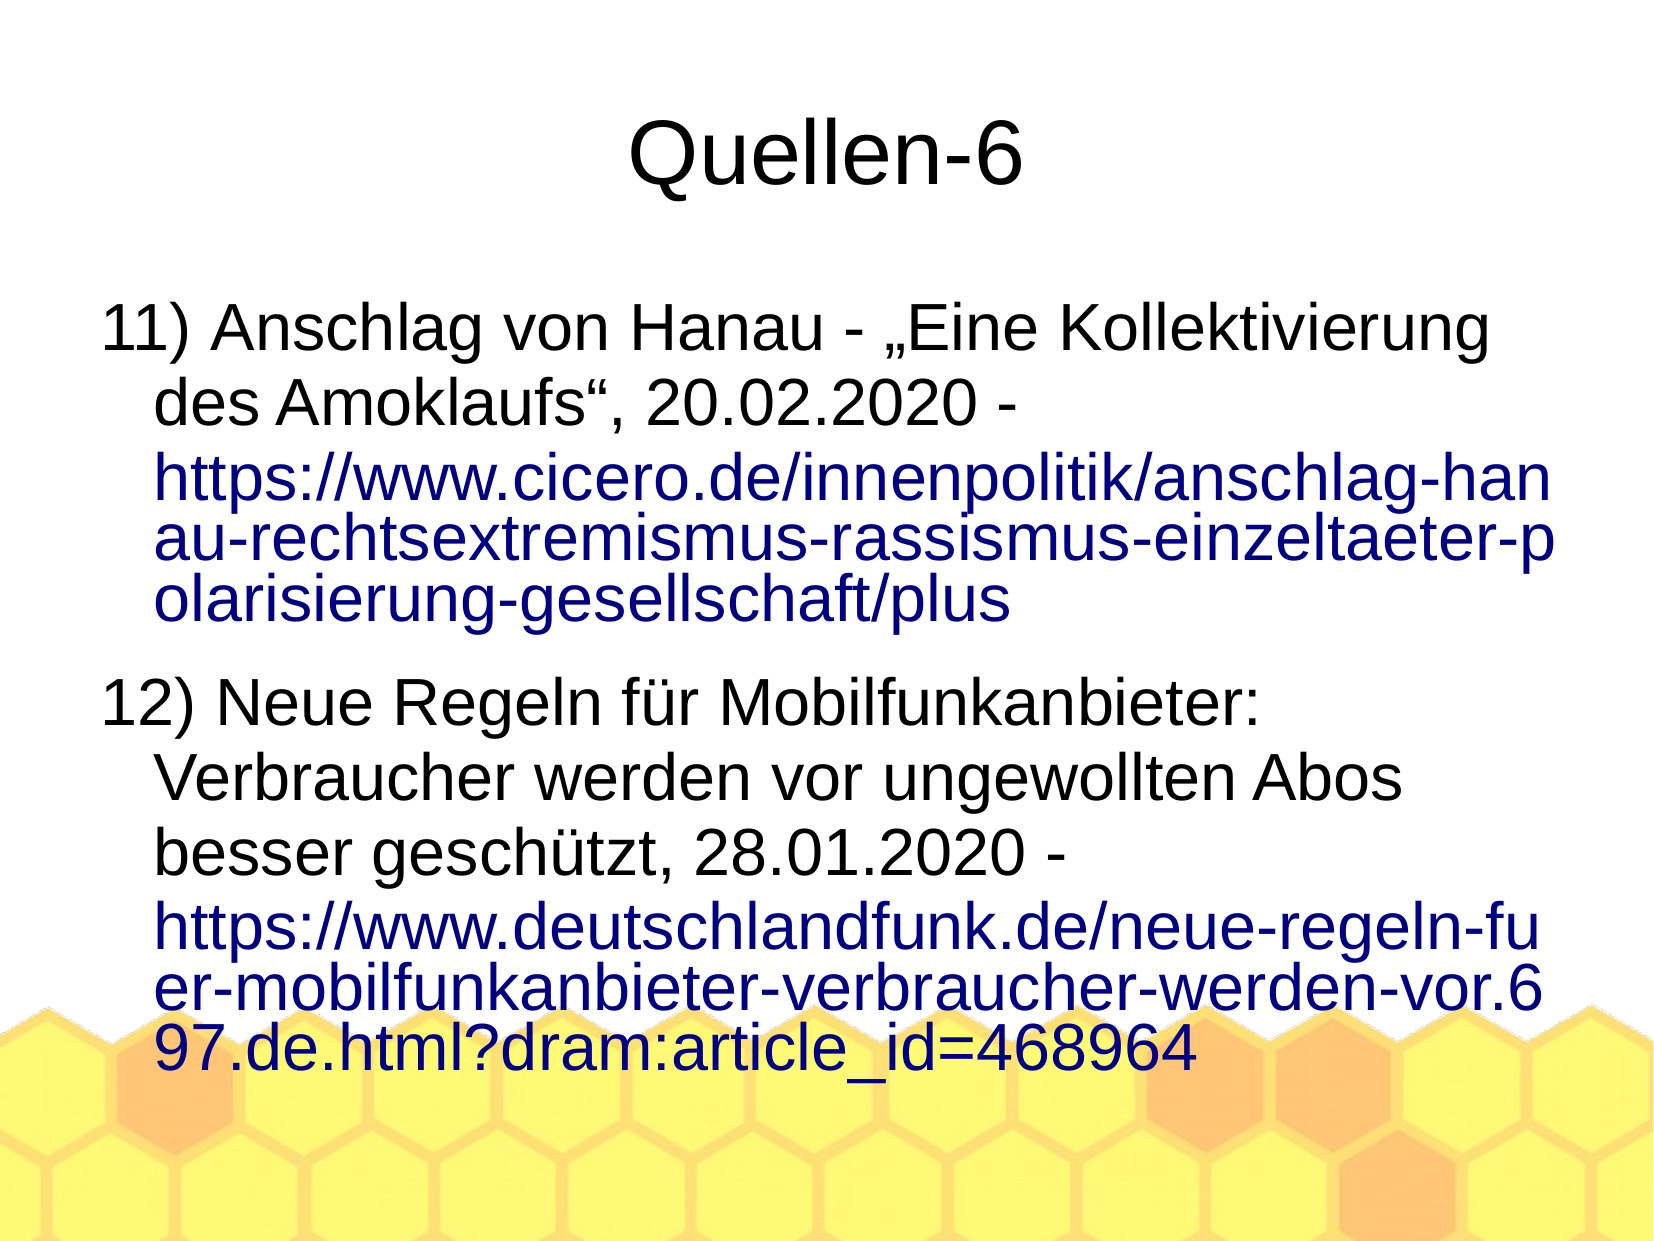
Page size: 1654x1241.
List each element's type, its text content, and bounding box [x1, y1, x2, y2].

picture [0, 1001, 1654, 1241]
list Anschlag von Hanau - „Eine Kollektivierung des Amoklaufs“, 20.02.2020 - https://www.cicero.de/innenpolitik/anschlag-hanau-rechtsextremismus-rassismus-einzeltaeter-polarisierung-gesellschaft/plus Neue Regeln für Mobilfunkanbieter: Verbraucher werden vor ungewollten Abos besser geschützt, 28.01.2020 - https://www.deutschlandfunk.de/neue-regeln-fuer-mobilfunkanbieter-verbraucher-werden-vor.697.de.html?dram:article_id=468964 [82, 290, 1571, 1010]
title Quellen-6 [82, 49, 1571, 257]
